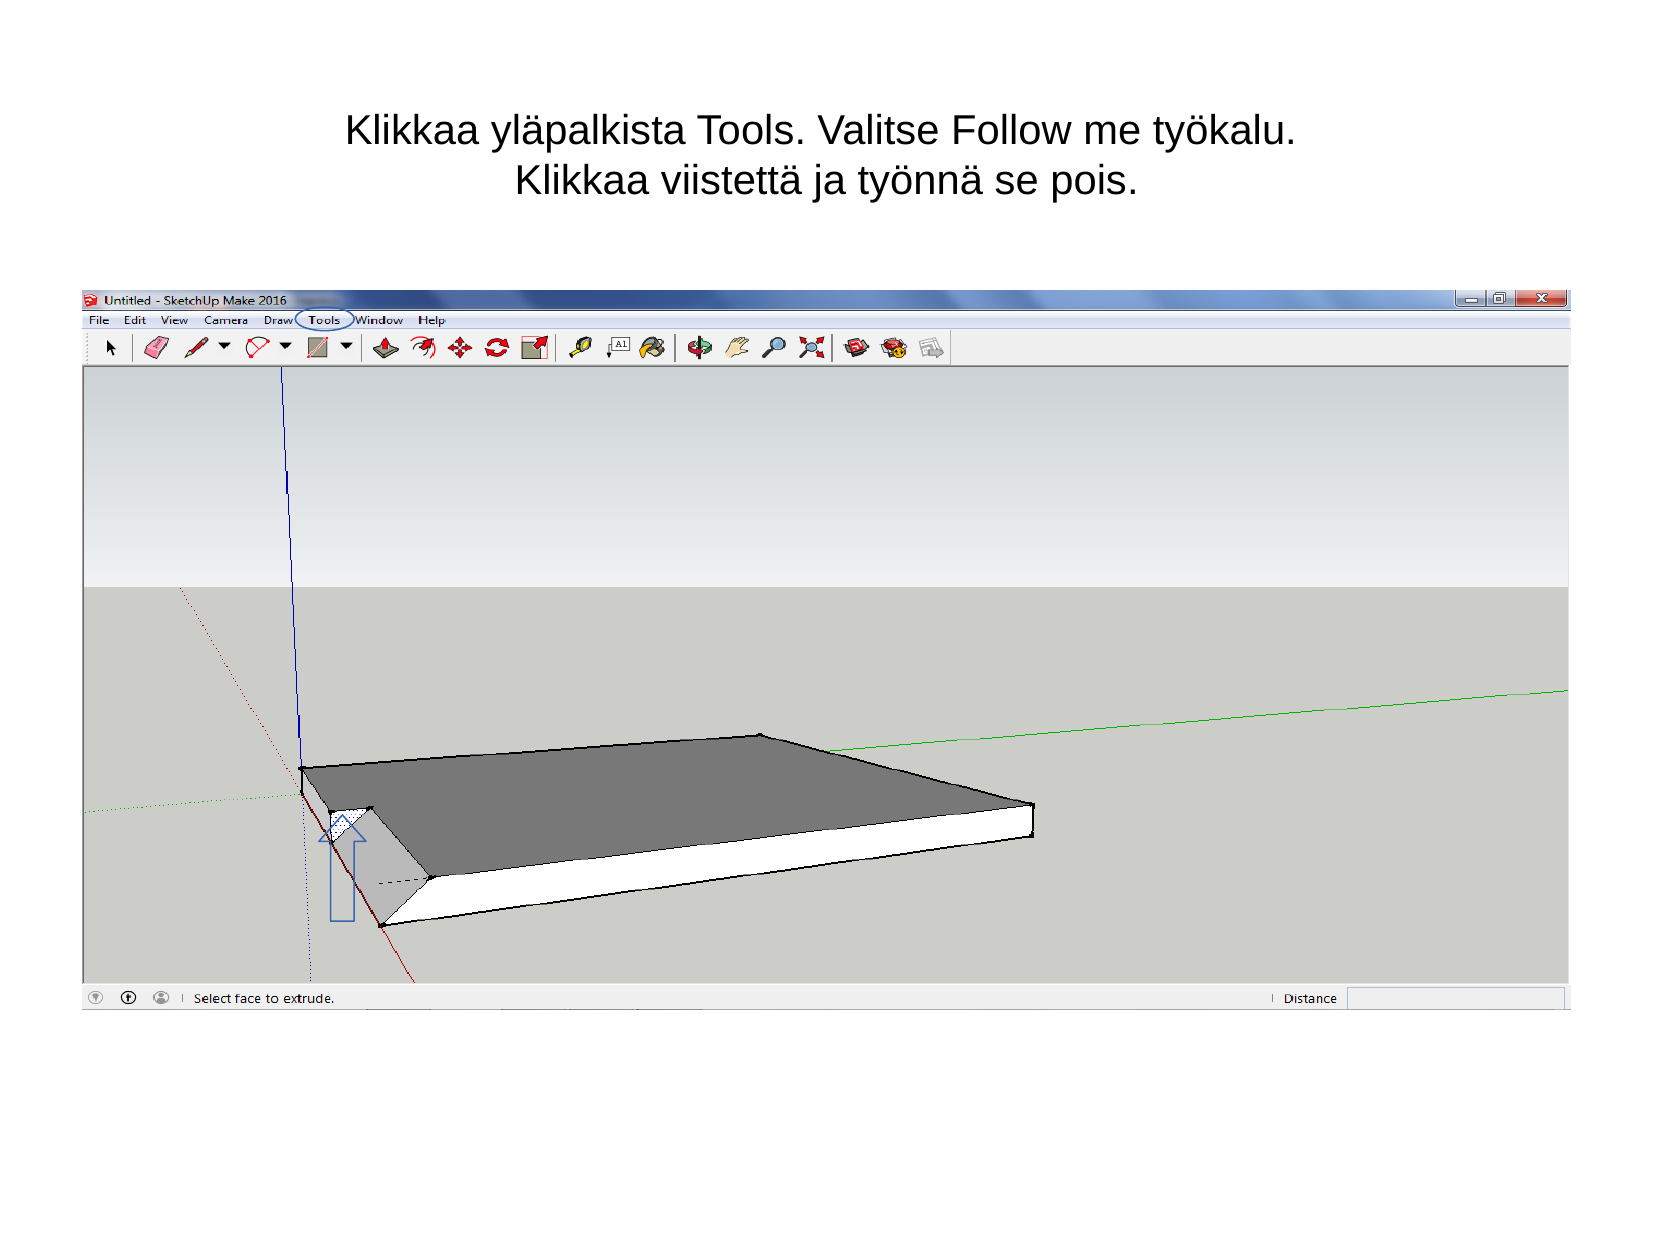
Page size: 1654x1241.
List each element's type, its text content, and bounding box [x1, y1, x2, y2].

picture [82, 290, 1571, 1010]
text_box Klikkaa yläpalkista Tools. Valitse Follow me työkalu. Klikkaa viistettä ja työnnä se pois. [82, 49, 1571, 257]
